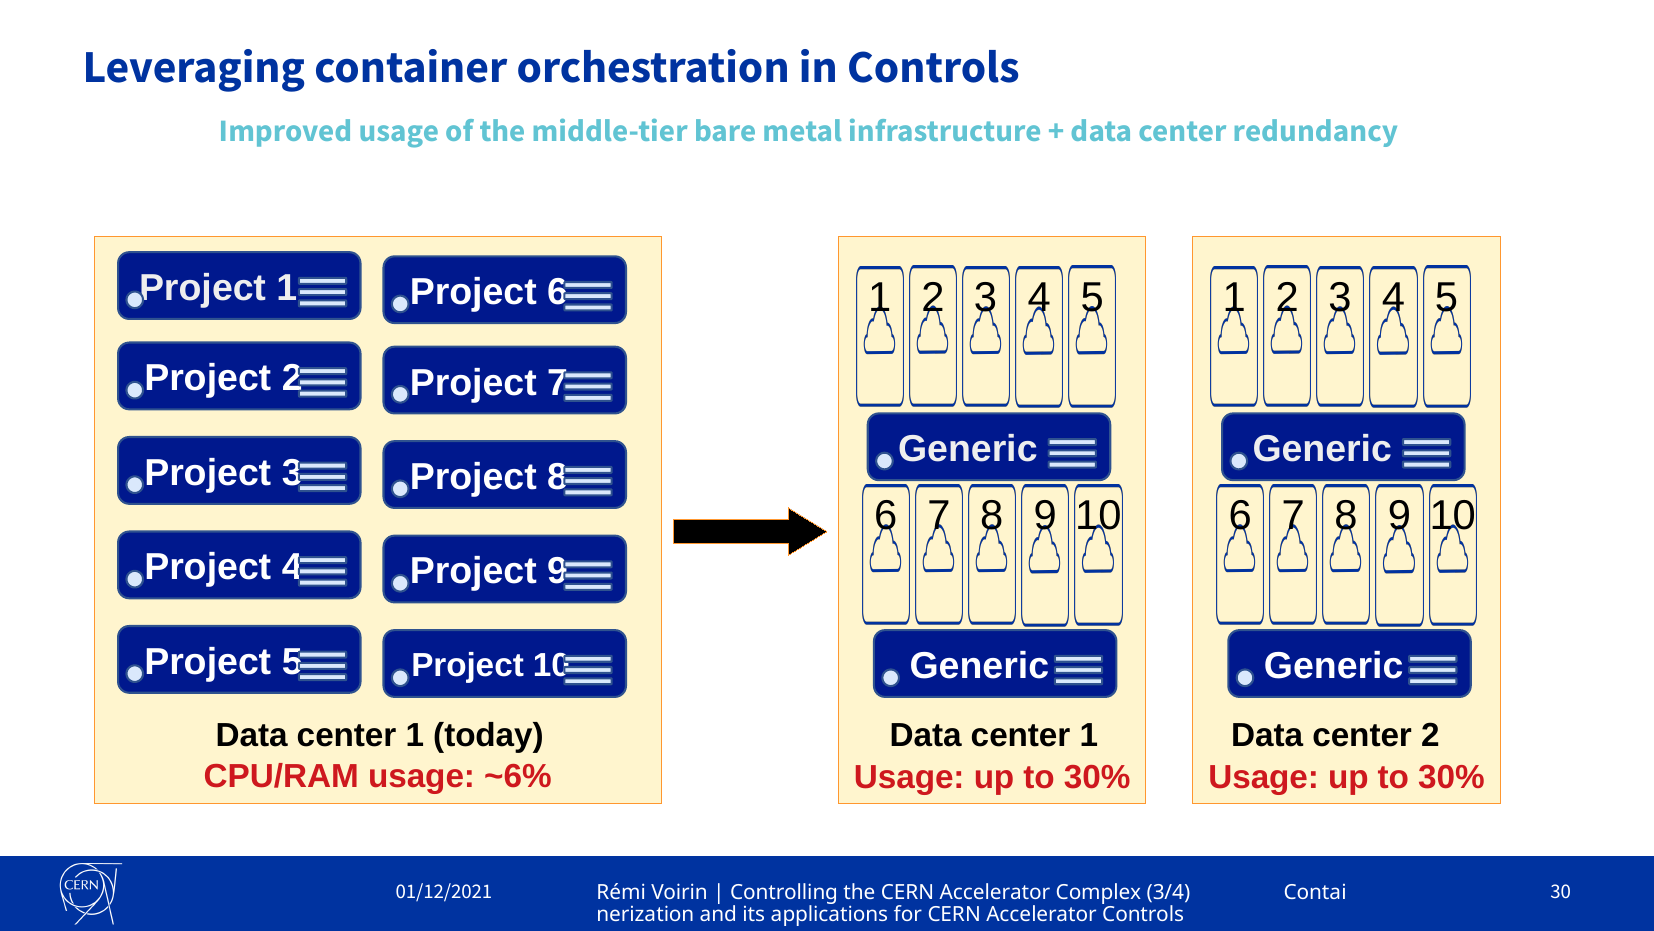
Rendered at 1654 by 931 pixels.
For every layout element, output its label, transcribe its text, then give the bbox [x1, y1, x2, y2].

picture [56, 859, 127, 928]
picture [1021, 484, 1069, 627]
picture [1429, 484, 1477, 626]
picture [1322, 484, 1370, 625]
picture [1269, 484, 1317, 625]
picture [862, 484, 910, 625]
picture [1074, 484, 1123, 626]
text_box Project 9 [383, 535, 626, 603]
picture [968, 484, 1016, 625]
text_box [94, 236, 662, 804]
text_box Data center 1 [874, 708, 1182, 761]
text_box Project 1 [118, 252, 361, 319]
picture [1369, 266, 1418, 408]
text_box Project 5 [118, 625, 361, 693]
picture [1210, 266, 1258, 407]
text_box Data center 1 (today) [200, 708, 559, 749]
picture [1423, 265, 1471, 408]
picture [1263, 265, 1311, 407]
text_box Project 7 [383, 346, 626, 414]
text_box CPU/RAM usage: ~6% [189, 749, 567, 839]
text_box Project 6 [383, 256, 626, 324]
text_box Generic [1222, 413, 1465, 481]
text_box Generic [867, 413, 1111, 481]
picture [1068, 265, 1116, 408]
title Leveraging container orchestration in Controls [82, 37, 1571, 193]
list Improved usage of the middle-tier bare metal infrastructure + data center redundancy [82, 110, 1536, 178]
text_box [673, 507, 827, 556]
text_box Usage: up to 30% [1193, 751, 1501, 804]
text_box Generic [873, 630, 1117, 697]
text_box Data center 2 [1216, 708, 1523, 761]
picture [962, 266, 1010, 407]
picture [856, 266, 904, 407]
text_box Project 10 [383, 630, 626, 697]
picture [1216, 484, 1264, 625]
text_box Project 4 [118, 531, 361, 599]
picture [1316, 266, 1364, 407]
text_box Project 8 [383, 441, 626, 508]
text_box Project 2 [118, 342, 361, 410]
picture [1015, 266, 1063, 408]
text_box [1192, 236, 1501, 804]
text_box Project 3 [118, 437, 361, 504]
picture [1375, 484, 1424, 627]
picture [915, 484, 963, 625]
text_box Generic [1228, 630, 1471, 697]
text_box [838, 236, 1146, 804]
picture [909, 265, 957, 407]
text_box Usage: up to 30% [839, 751, 1146, 804]
